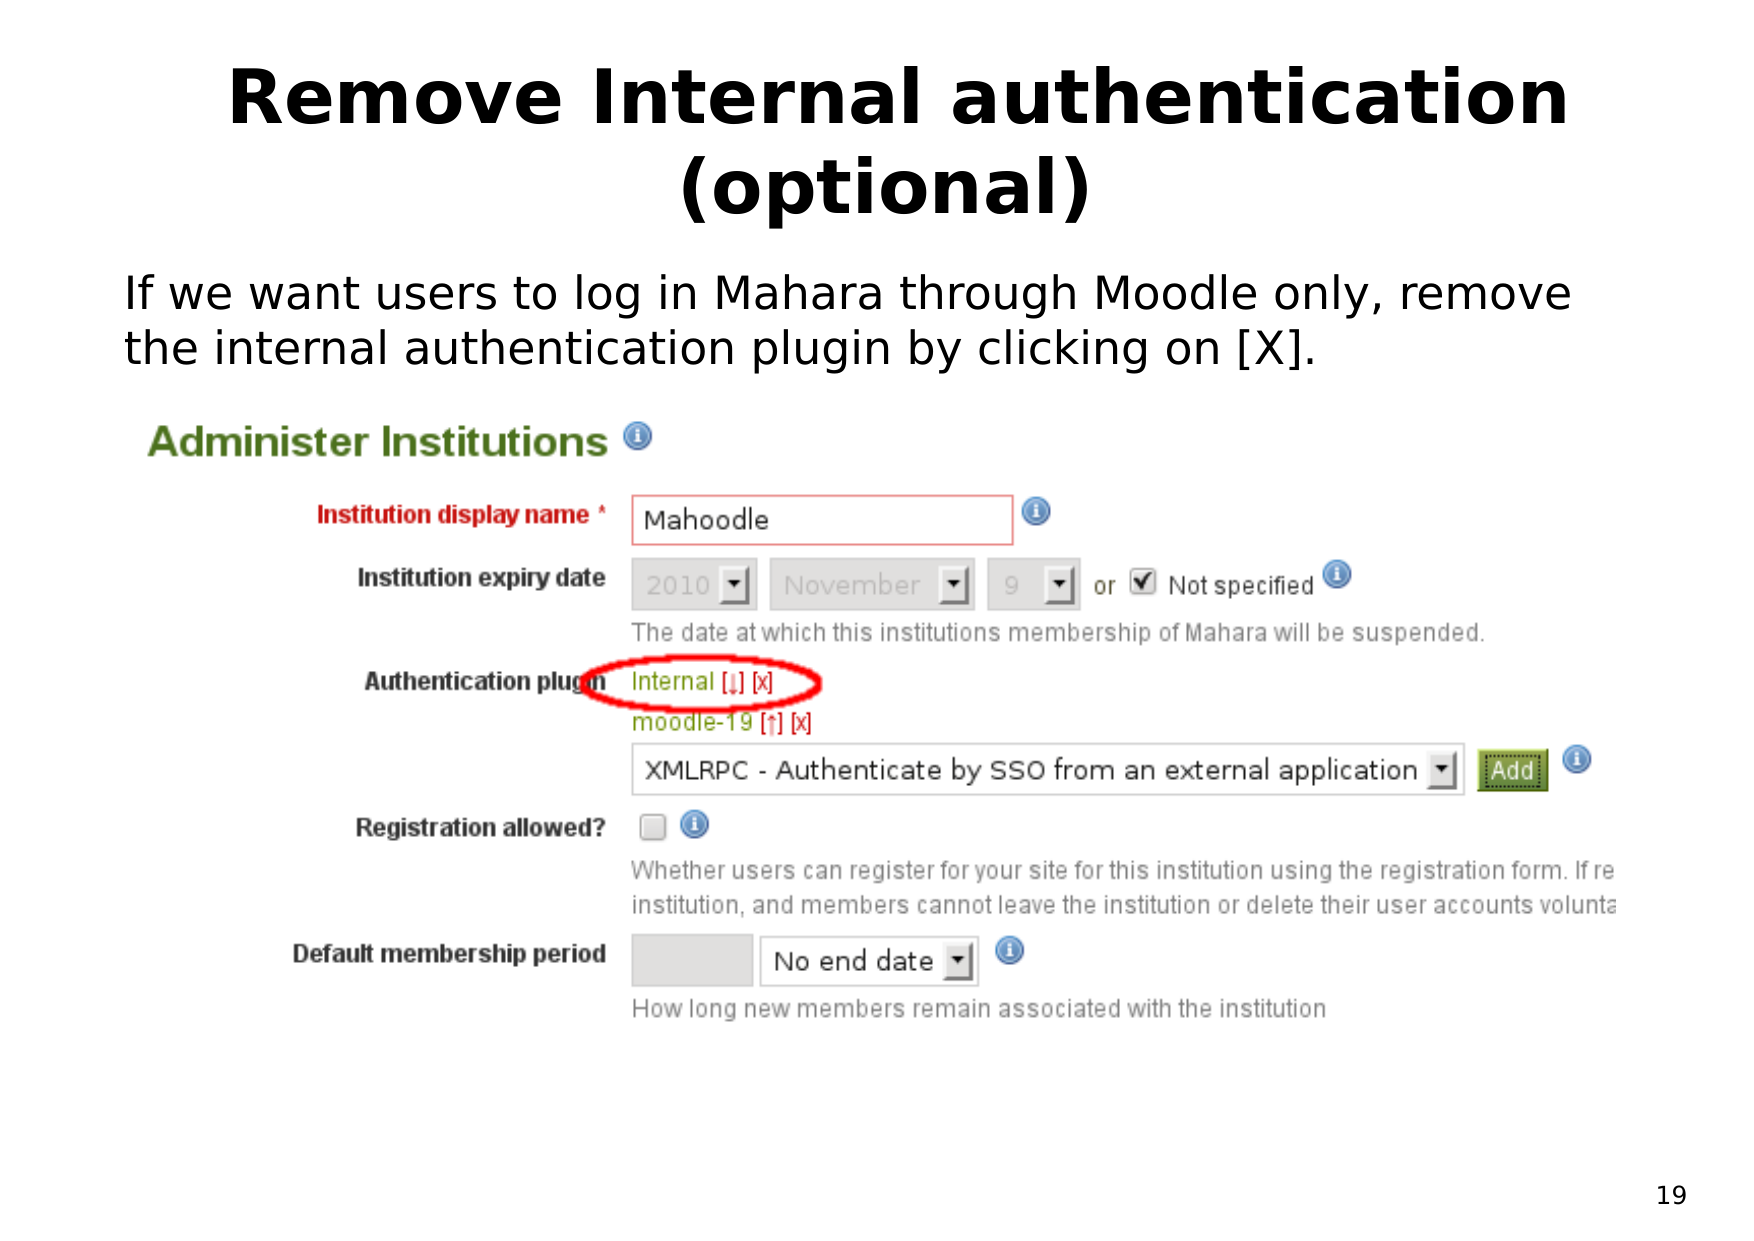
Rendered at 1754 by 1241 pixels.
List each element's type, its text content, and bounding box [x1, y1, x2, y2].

list If we want users to log in Mahara through Moodle only, remove the internal authentication plugin by clicking on [X]. [109, 256, 1645, 1163]
title Remove Internal authentication (optional) [59, 34, 1713, 242]
